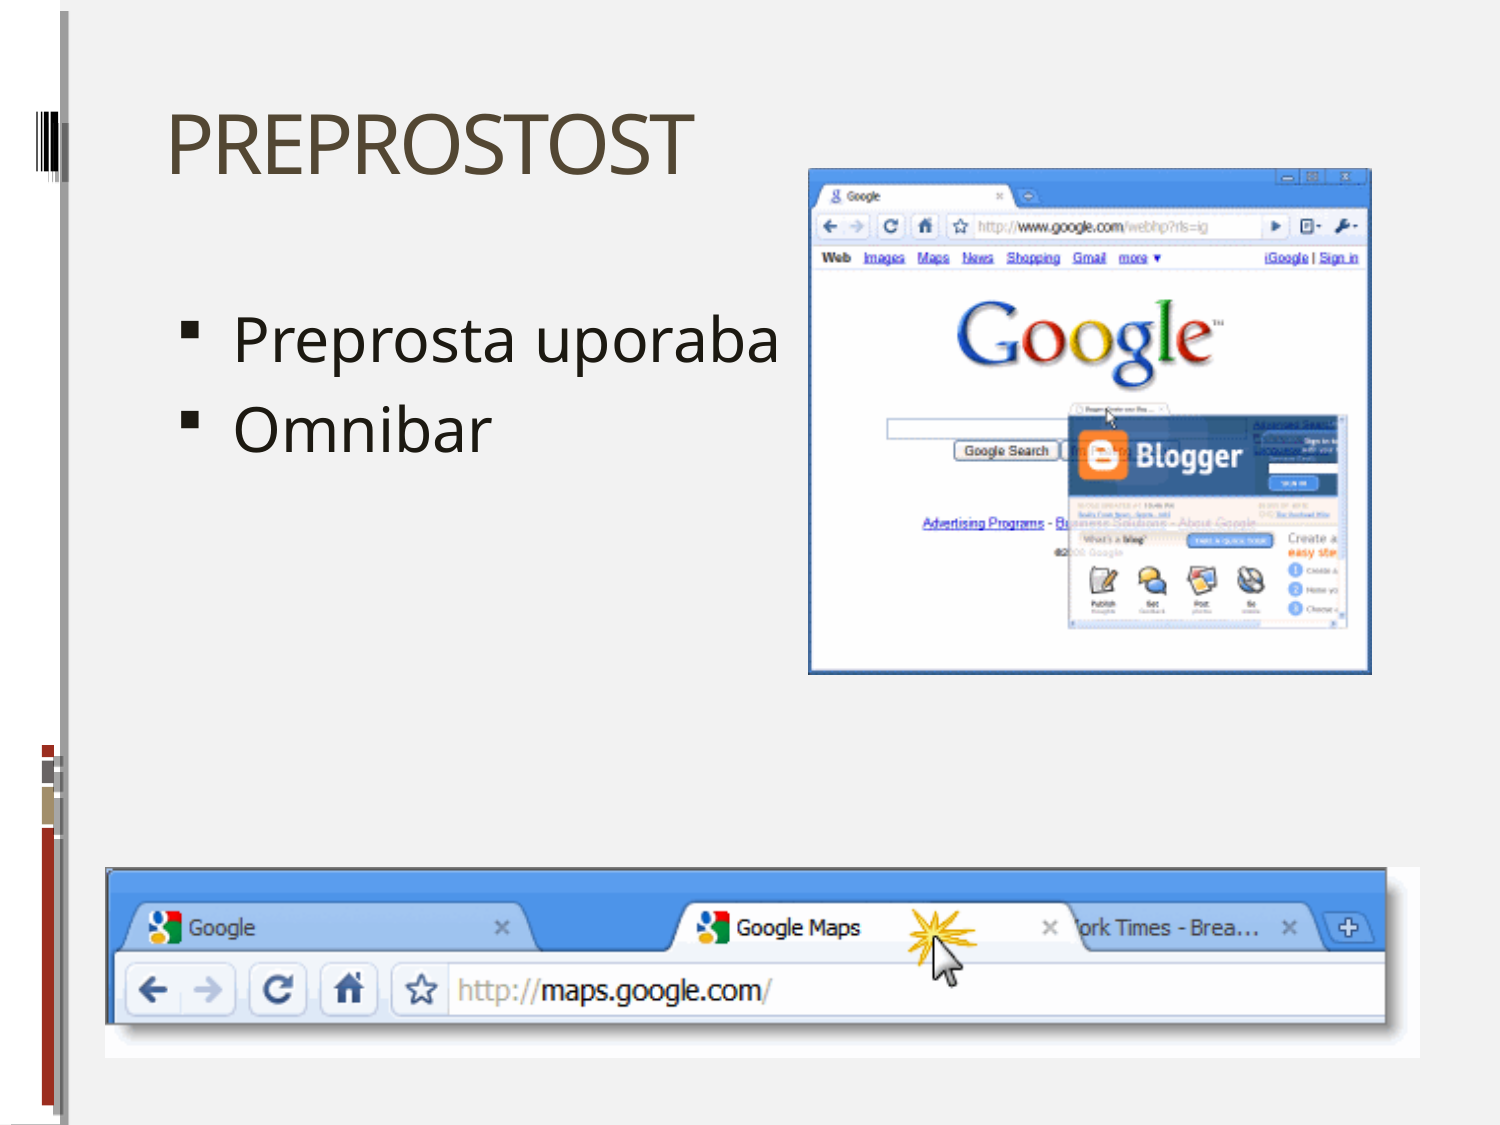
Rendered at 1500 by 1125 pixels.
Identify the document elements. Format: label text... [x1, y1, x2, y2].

list Preprosta uporaba Omnibar [150, 292, 1425, 1043]
picture [105, 867, 1420, 1058]
title PREPROSTOST [150, 84, 1425, 235]
picture [808, 168, 1372, 675]
